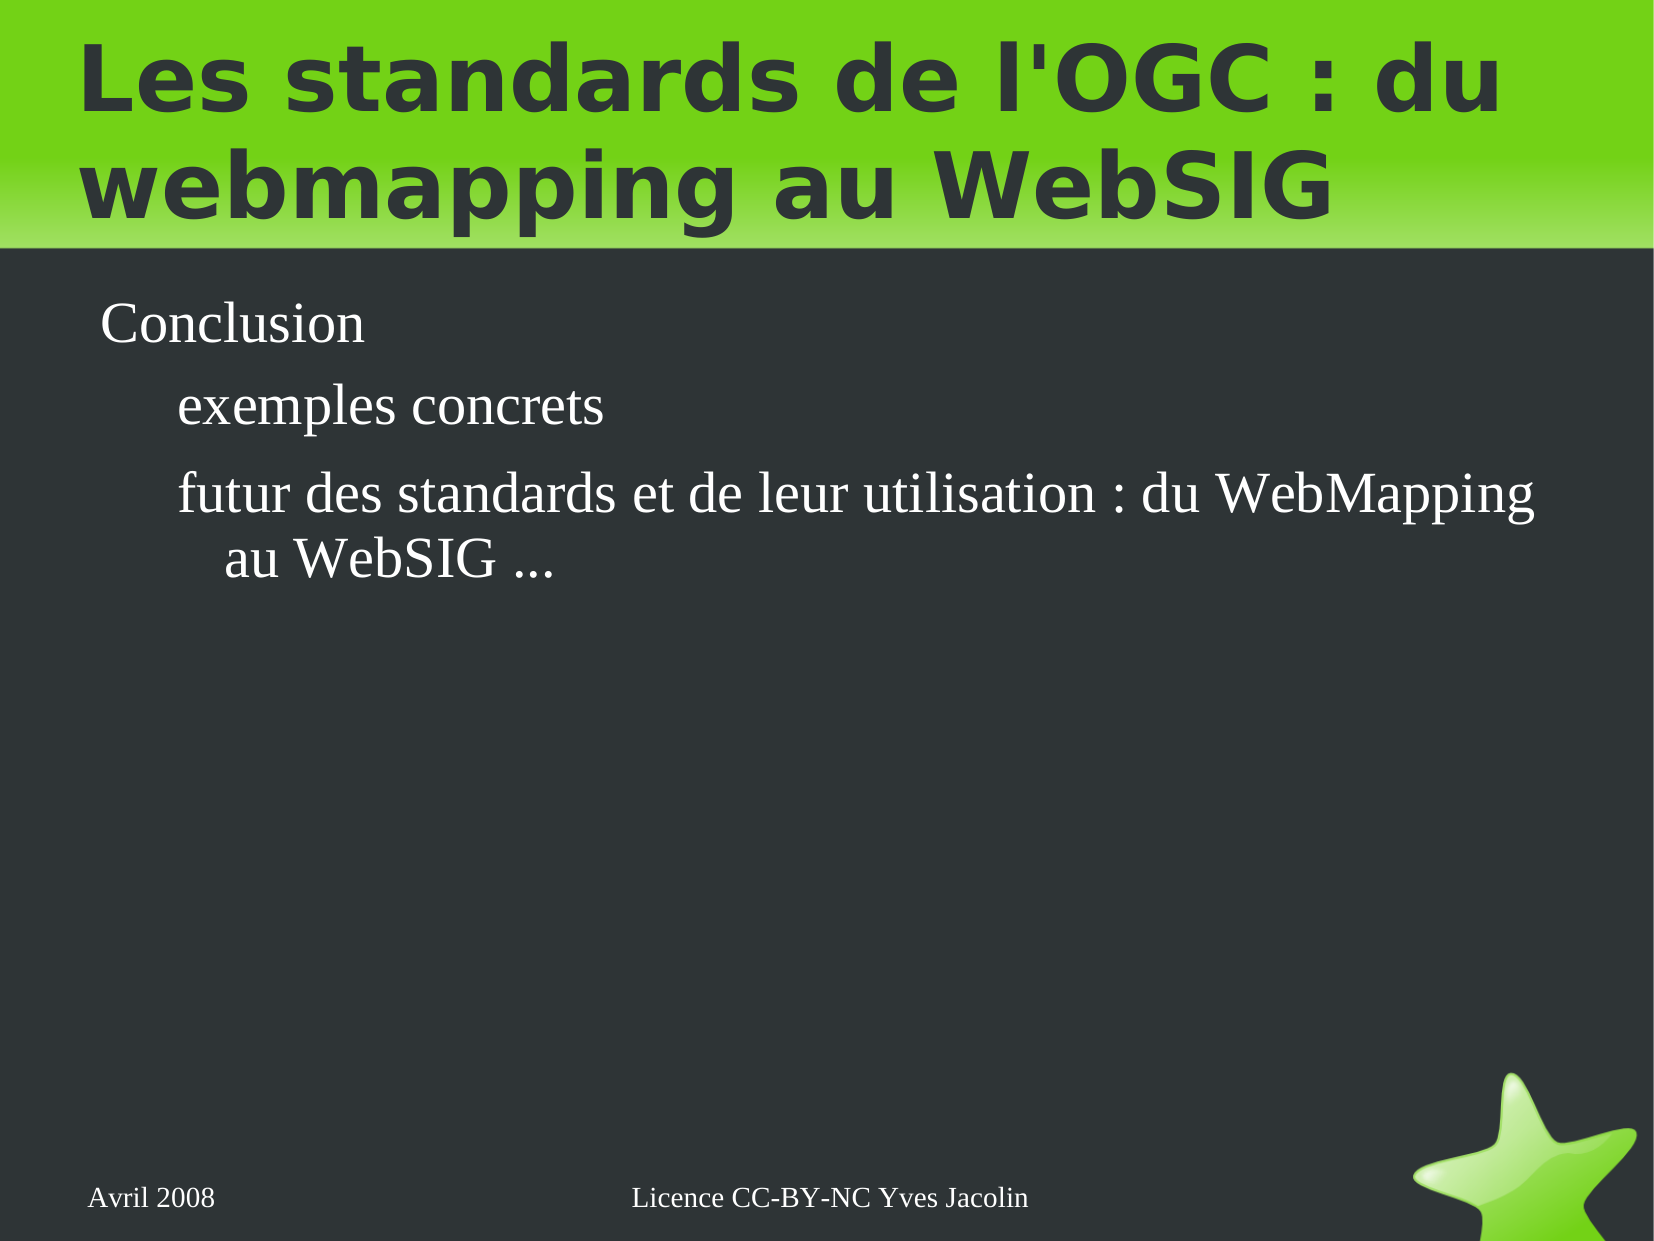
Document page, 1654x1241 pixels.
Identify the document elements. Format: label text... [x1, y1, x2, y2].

title Les standards de l'OGC : du webmapping au WebSIG [76, 25, 1565, 240]
list Conclusion exemples concrets futur des standards et de leur utilisation : du WebMapping au WebSIG ... [82, 290, 1571, 1094]
picture [0, 0, 1654, 1241]
